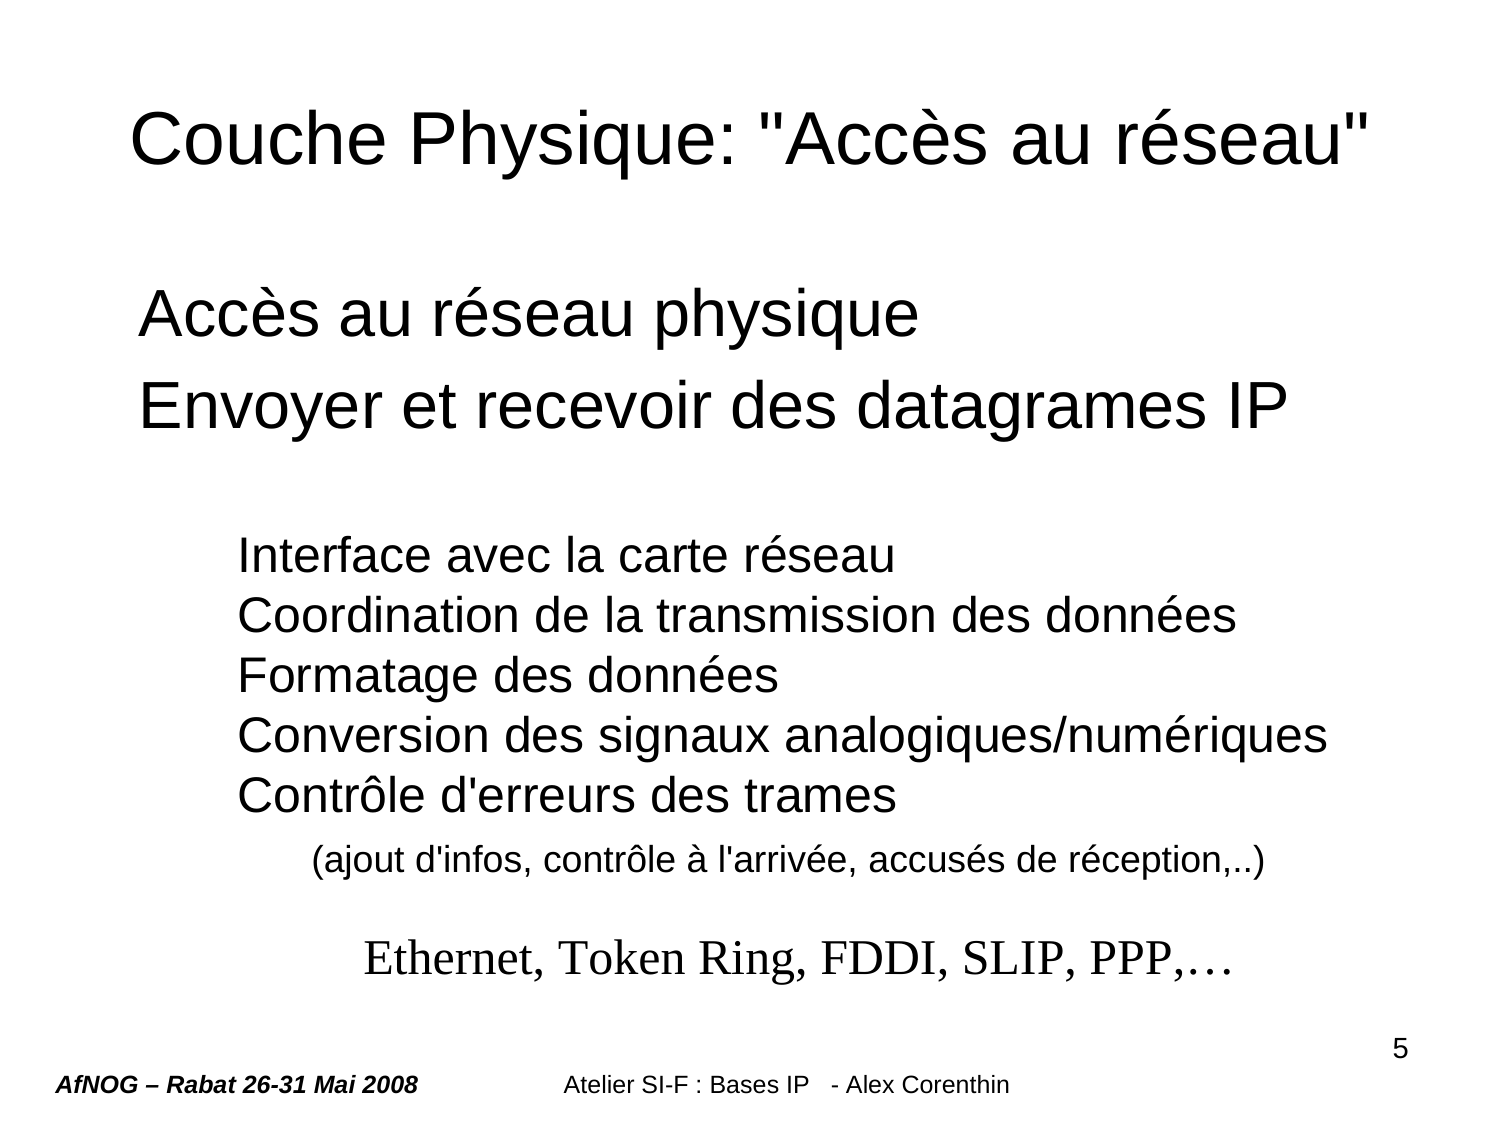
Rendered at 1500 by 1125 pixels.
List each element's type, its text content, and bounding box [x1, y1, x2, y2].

list Accès au réseau physique Envoyer et recevoir des datagrames IP [123, 268, 1437, 558]
text_box Ethernet, Token Ring, FDDI, SLIP, PPP,… [348, 916, 1251, 993]
title Couche Physique: "Accès au réseau" [75, 45, 1426, 233]
text_box Interface avec la carte réseau Coordination de la transmission des données Formatage des données Conversion des signaux analogiques/numériques Contrôle d'erreurs des trames (ajout d'infos, contrôle à l'arrivée, accusés de réception,..)‏ [222, 515, 1344, 891]
